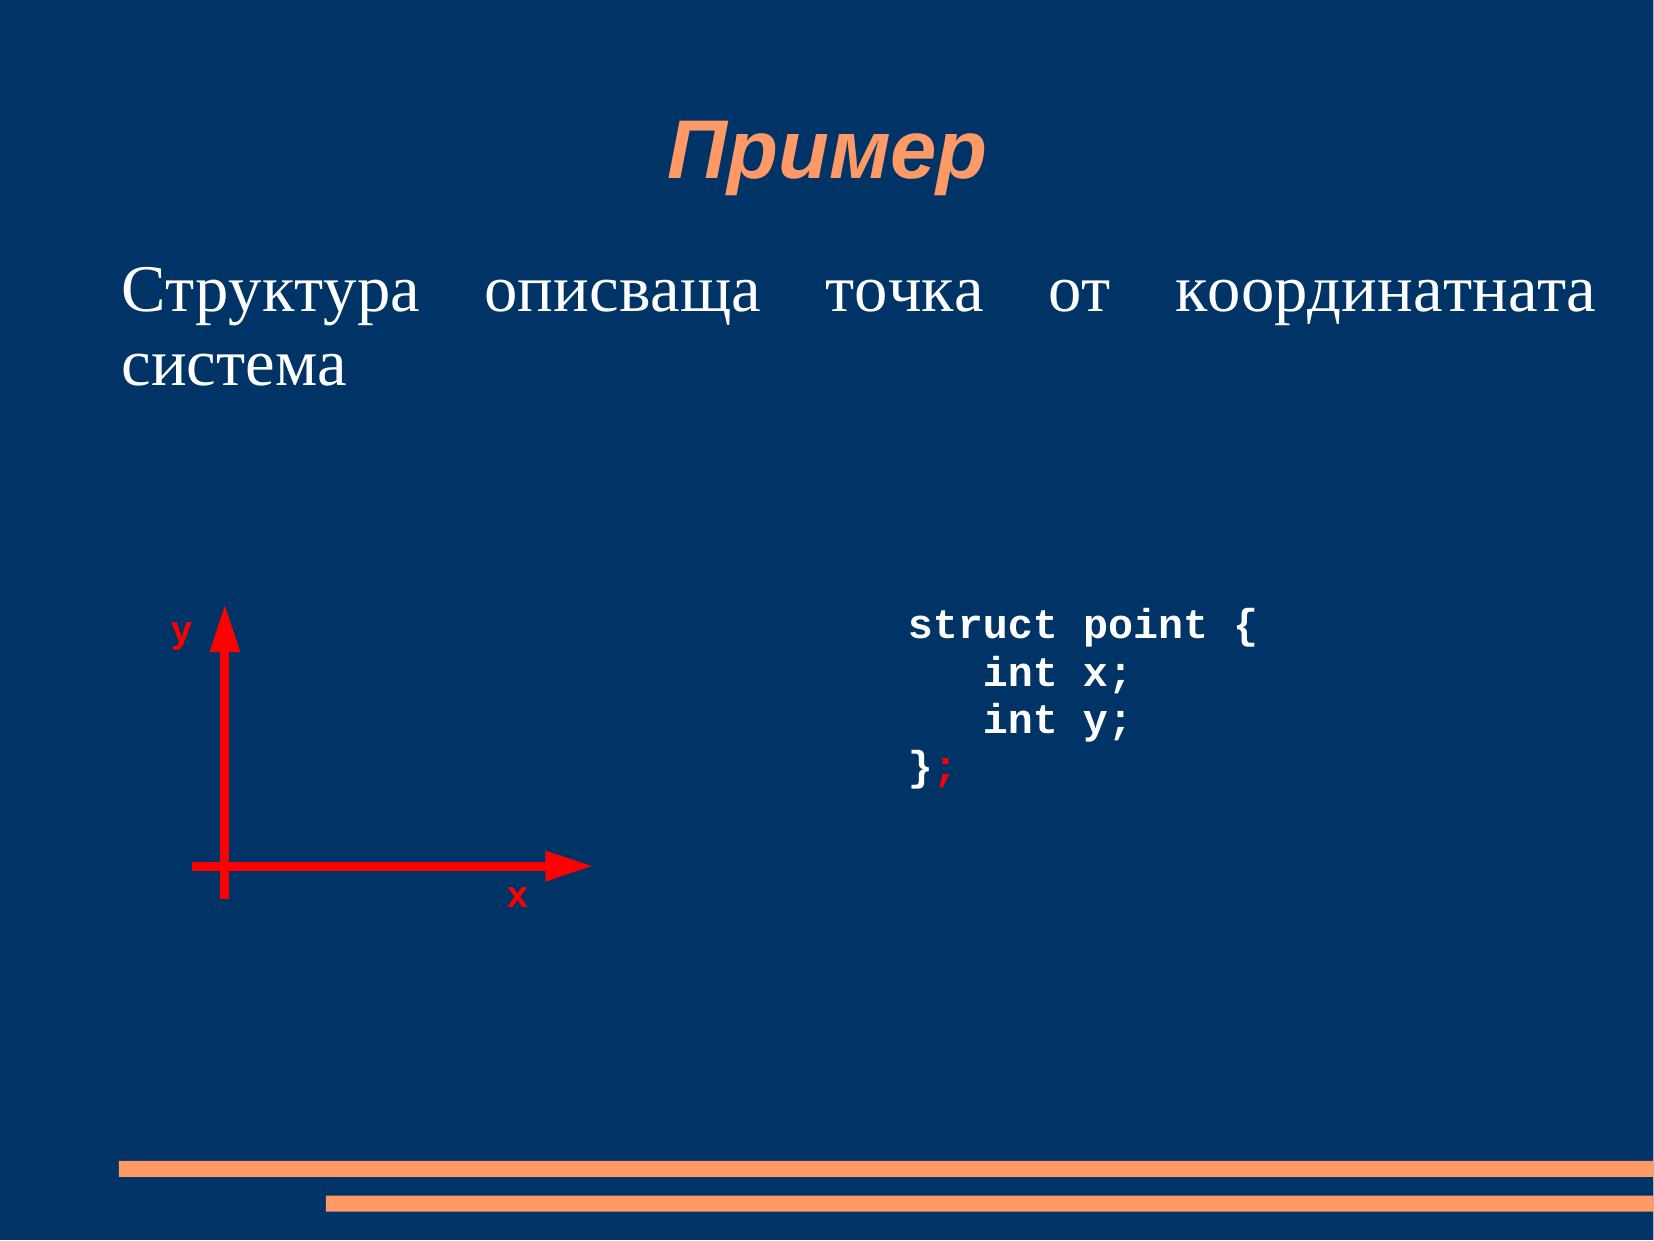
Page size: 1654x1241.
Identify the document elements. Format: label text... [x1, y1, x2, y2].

text_box struct point { int x; int y; }; [893, 596, 1306, 803]
text_box y [156, 600, 259, 659]
subtitle Структура описваща точка от координатната система [121, 221, 1599, 431]
title Пример [121, 46, 1534, 221]
text_box x [492, 866, 678, 925]
